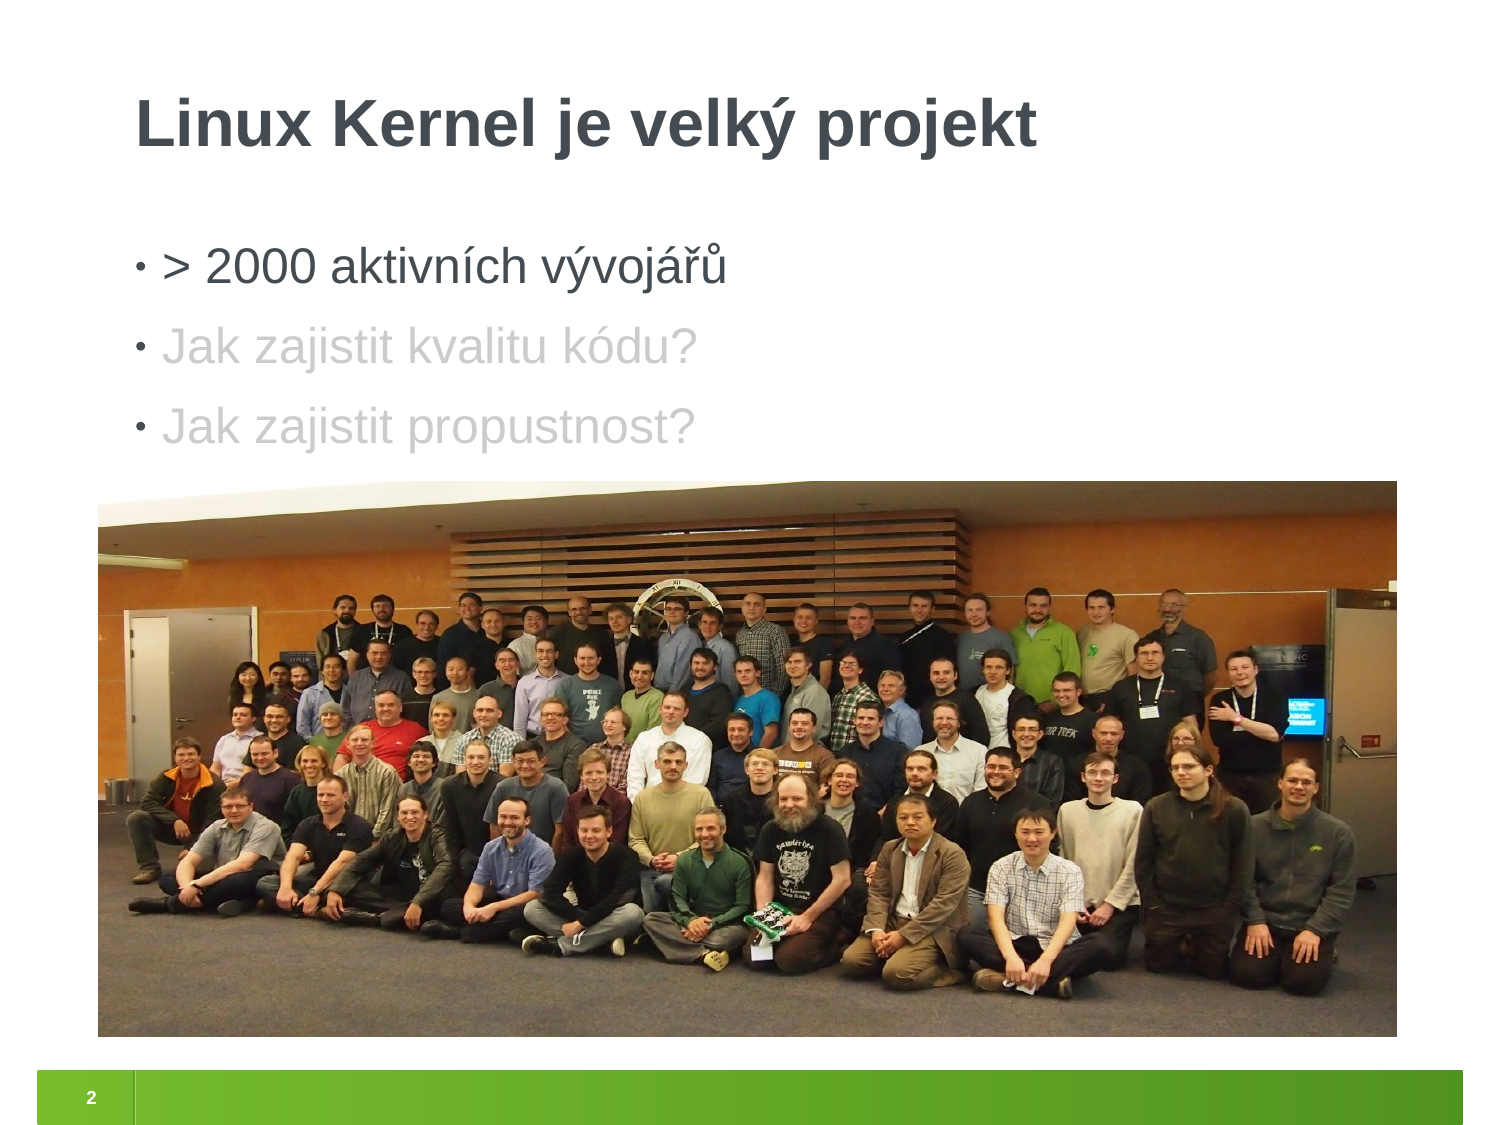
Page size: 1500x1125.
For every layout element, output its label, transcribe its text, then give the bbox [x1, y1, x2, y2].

title Linux Kernel je velký projekt [135, 41, 1372, 204]
list > 2000 aktivních vývojářů Jak zajistit kvalitu kódu? Jak zajistit propustnost? [135, 238, 1372, 481]
picture [98, 481, 1397, 1037]
